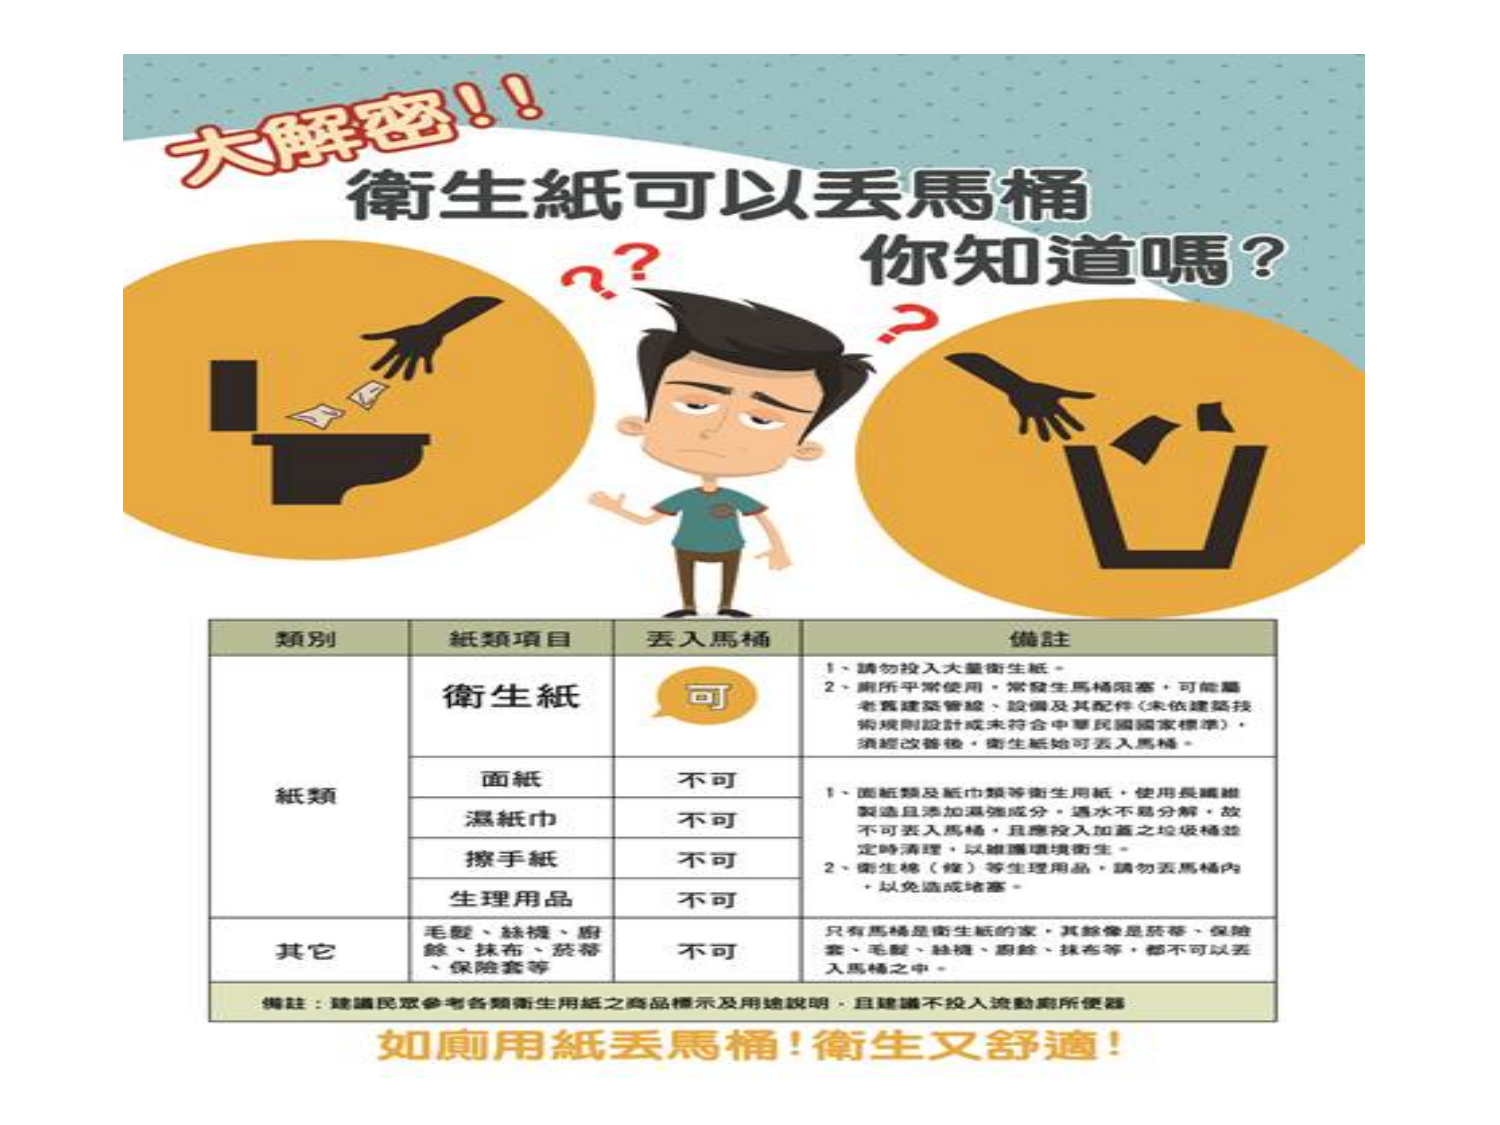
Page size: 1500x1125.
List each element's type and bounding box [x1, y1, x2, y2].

picture [123, 54, 1365, 1078]
